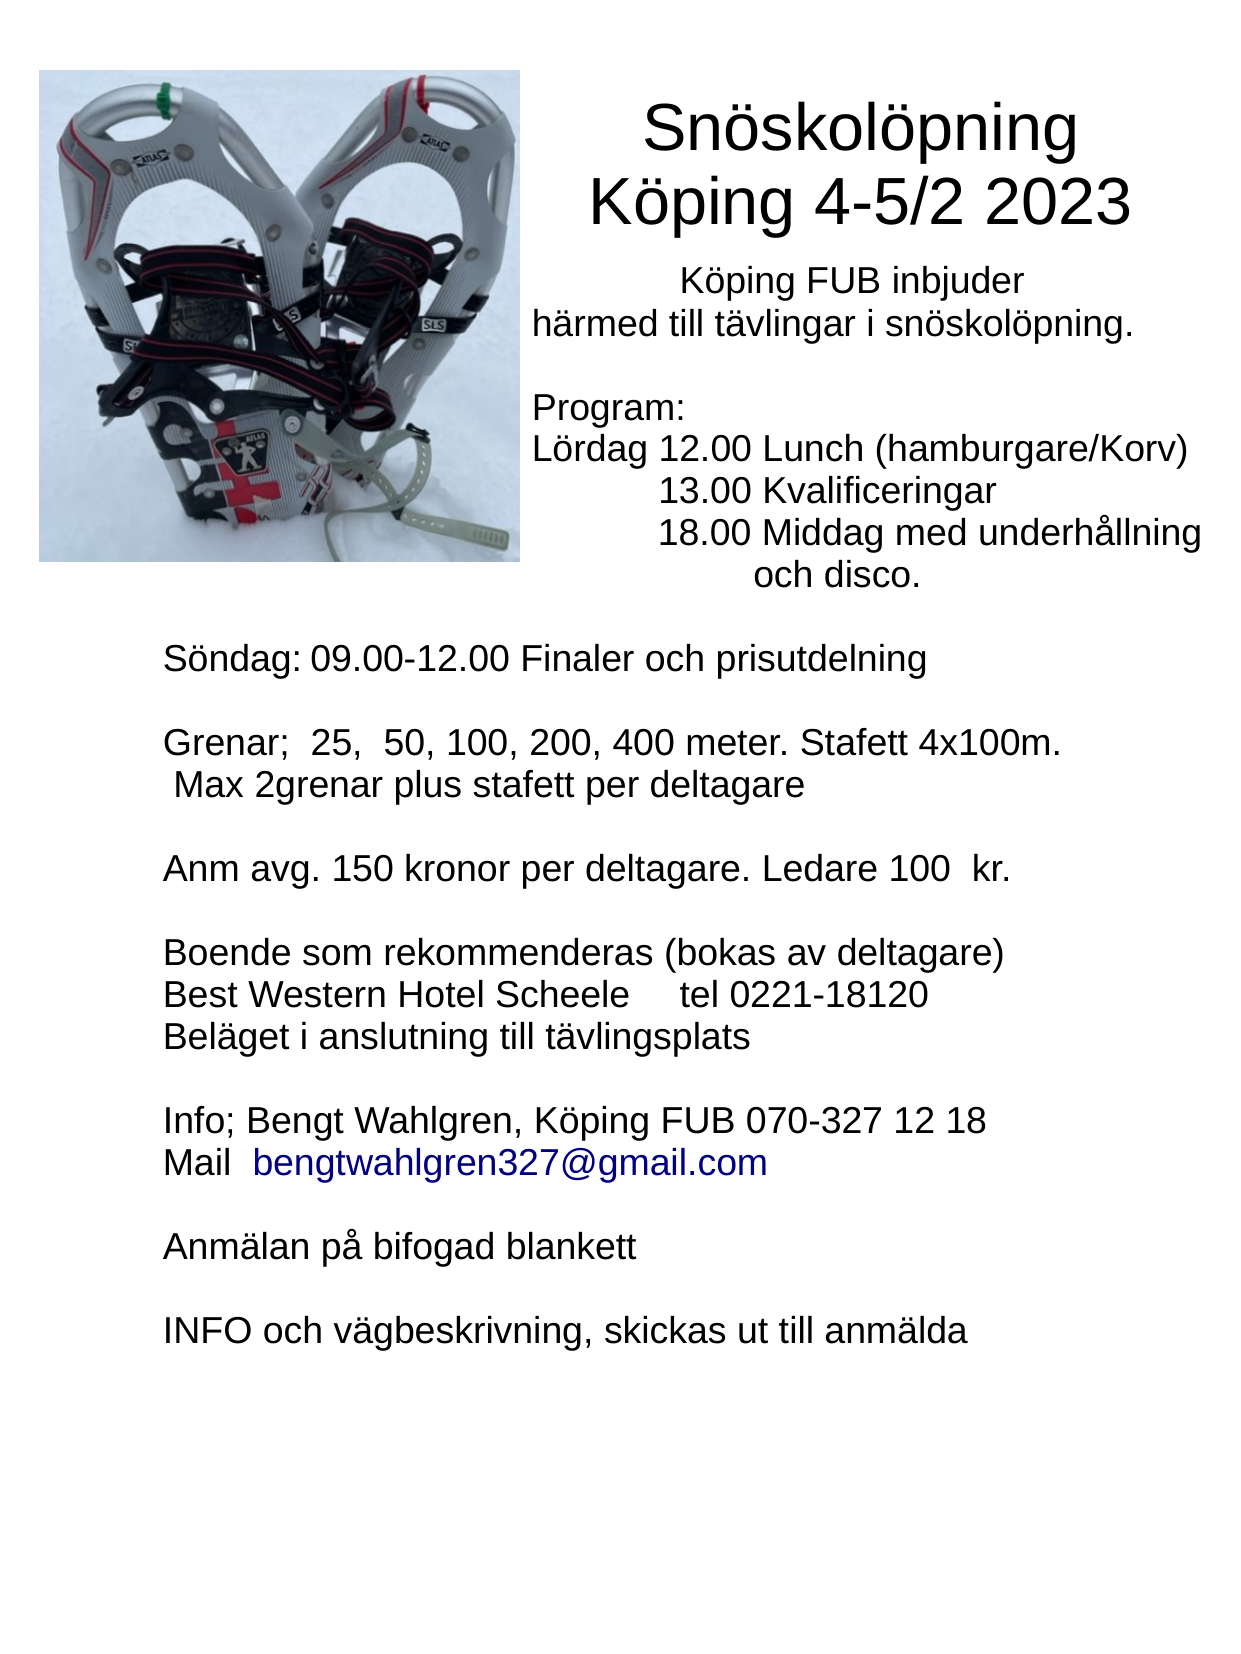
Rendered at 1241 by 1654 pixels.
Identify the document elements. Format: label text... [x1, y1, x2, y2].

picture [39, 70, 520, 562]
title Snöskolöpning Köping 4-5/2 2023 [543, 45, 1179, 252]
text_box Köping FUB inbjuder härmed till tävlingar i snöskolöpning. Program: Lördag 12.00 Lunch (hamburgare/Korv) 13.00 Kvalificeringar 18.00 Middag med underhållning och disco. Söndag: 09.00-12.00 Finaler och prisutdelning Grenar; 25, 50, 100, 200, 400 meter. Stafett 4x100m. Max 2grenar plus stafett per deltagare Anm avg. 150 kronor per deltagare. Ledare 100 kr. Boende som rekommenderas (bokas av deltagare) Best Western Hotel Scheele tel 0221-18120 Beläget i anslutning till tävlingsplats Info; Bengt Wahlgren, Köping FUB 070-327 12 18 Mail bengtwahlgren327@gmail.com Anmälan på bifogad blankett INFO och vägbeskrivning, skickas ut till anmälda [148, 252, 1241, 1571]
